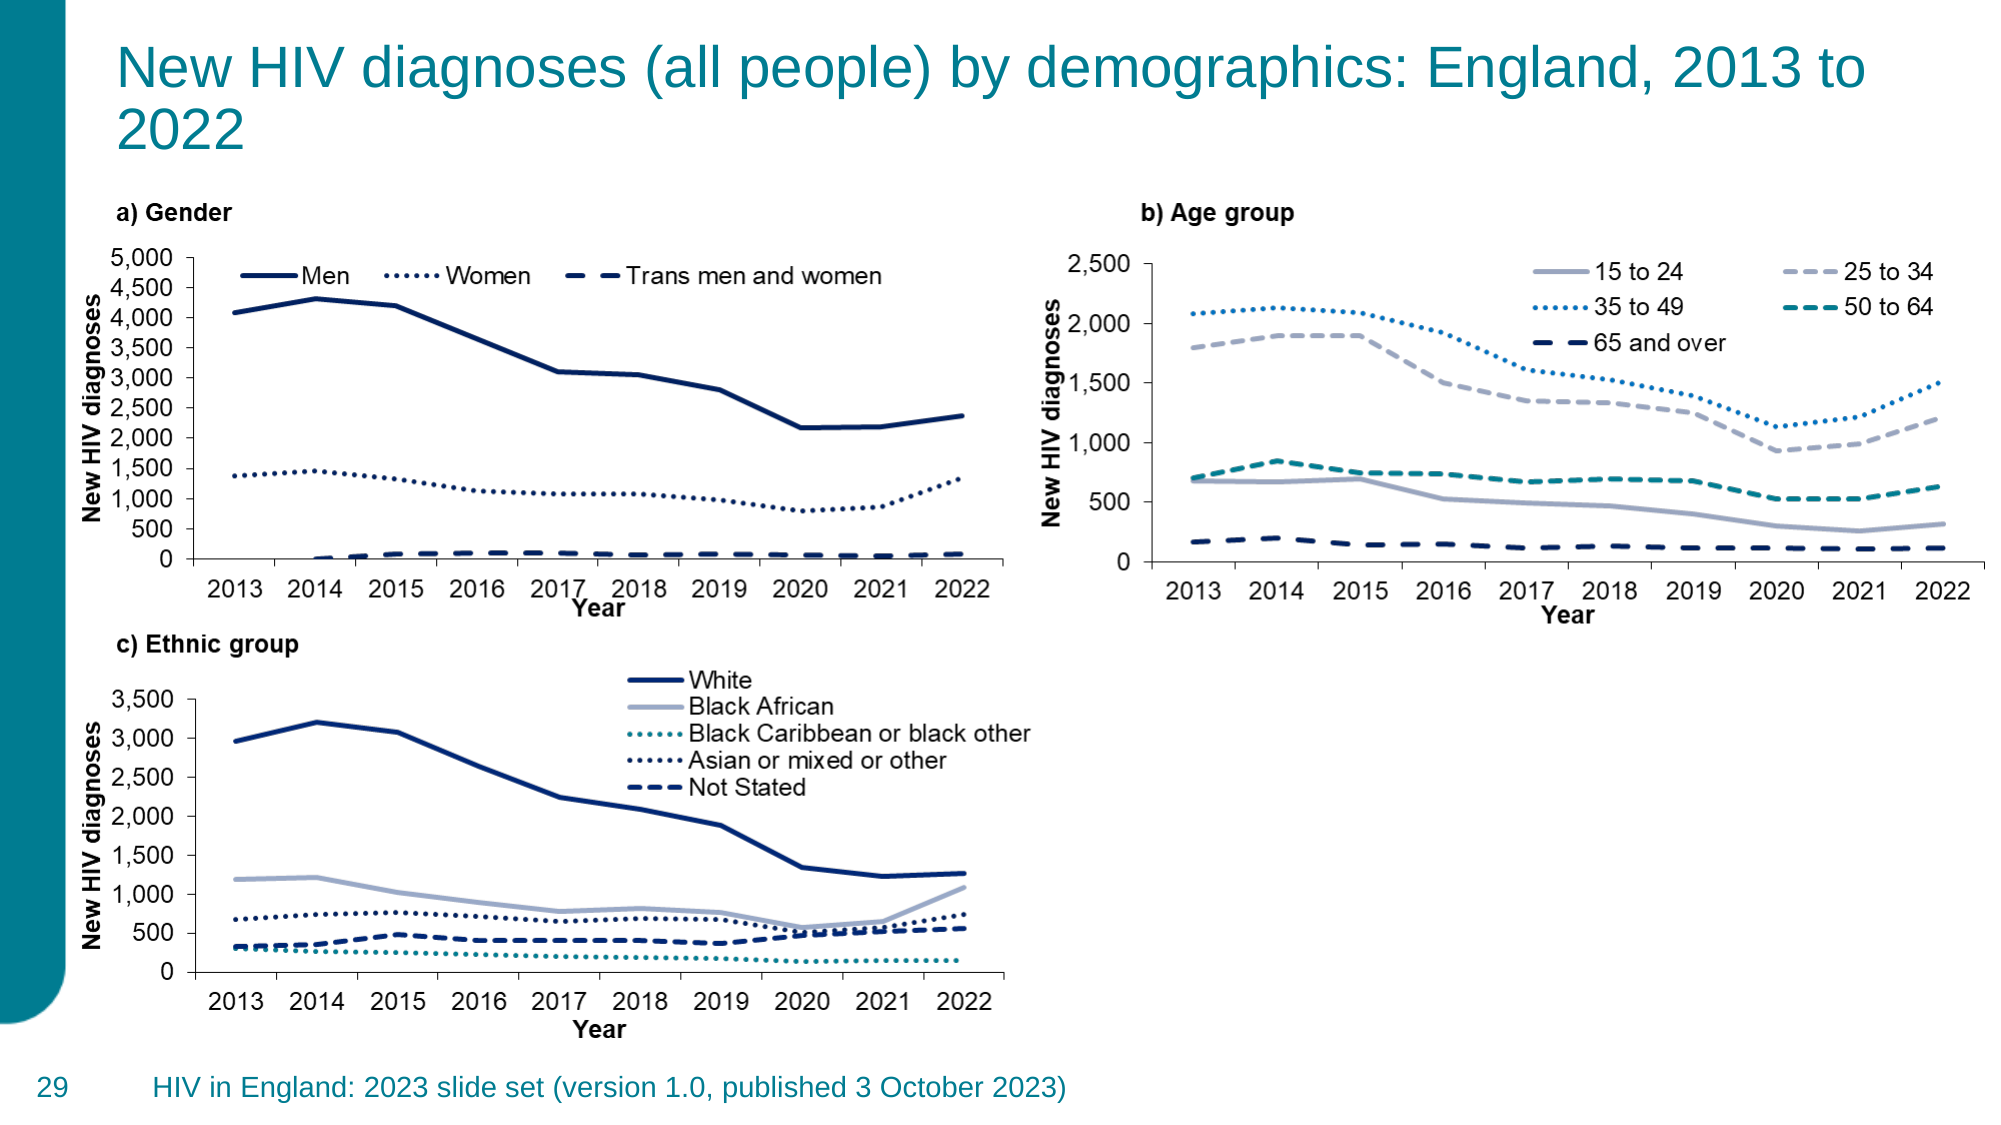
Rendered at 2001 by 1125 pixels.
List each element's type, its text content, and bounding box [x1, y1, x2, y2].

text_box HIV in England: 2023 slide set (version 1.0, published 3 October 2023) [137, 1056, 1780, 1116]
title New HIV diagnoses (all people) by demographics: England, 2013 to 2022 [101, 29, 1926, 188]
text_box [21, 1056, 120, 1117]
picture [74, 188, 2000, 1047]
